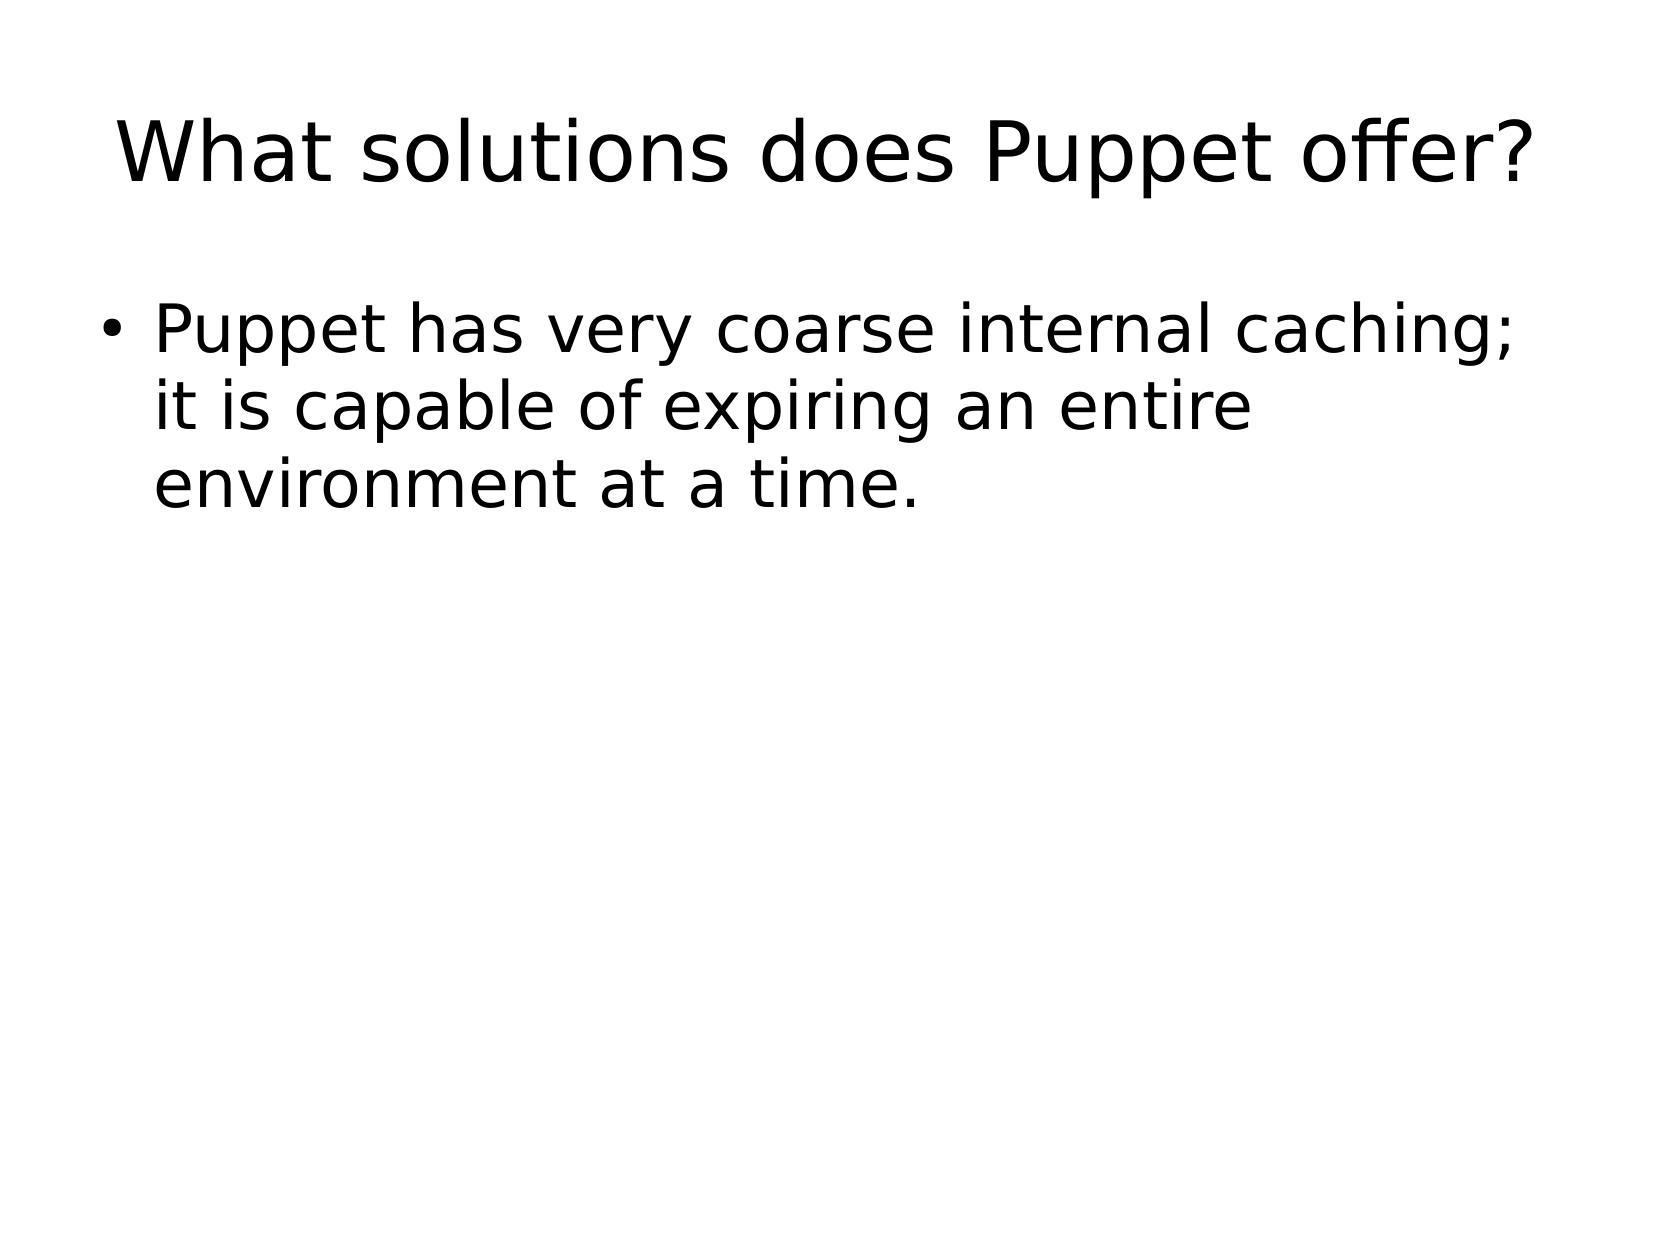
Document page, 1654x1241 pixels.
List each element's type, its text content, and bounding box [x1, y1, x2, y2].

title What solutions does Puppet offer? [82, 49, 1571, 257]
list Puppet has very coarse internal caching; it is capable of expiring an entire environment at a time. [82, 290, 1571, 1066]
